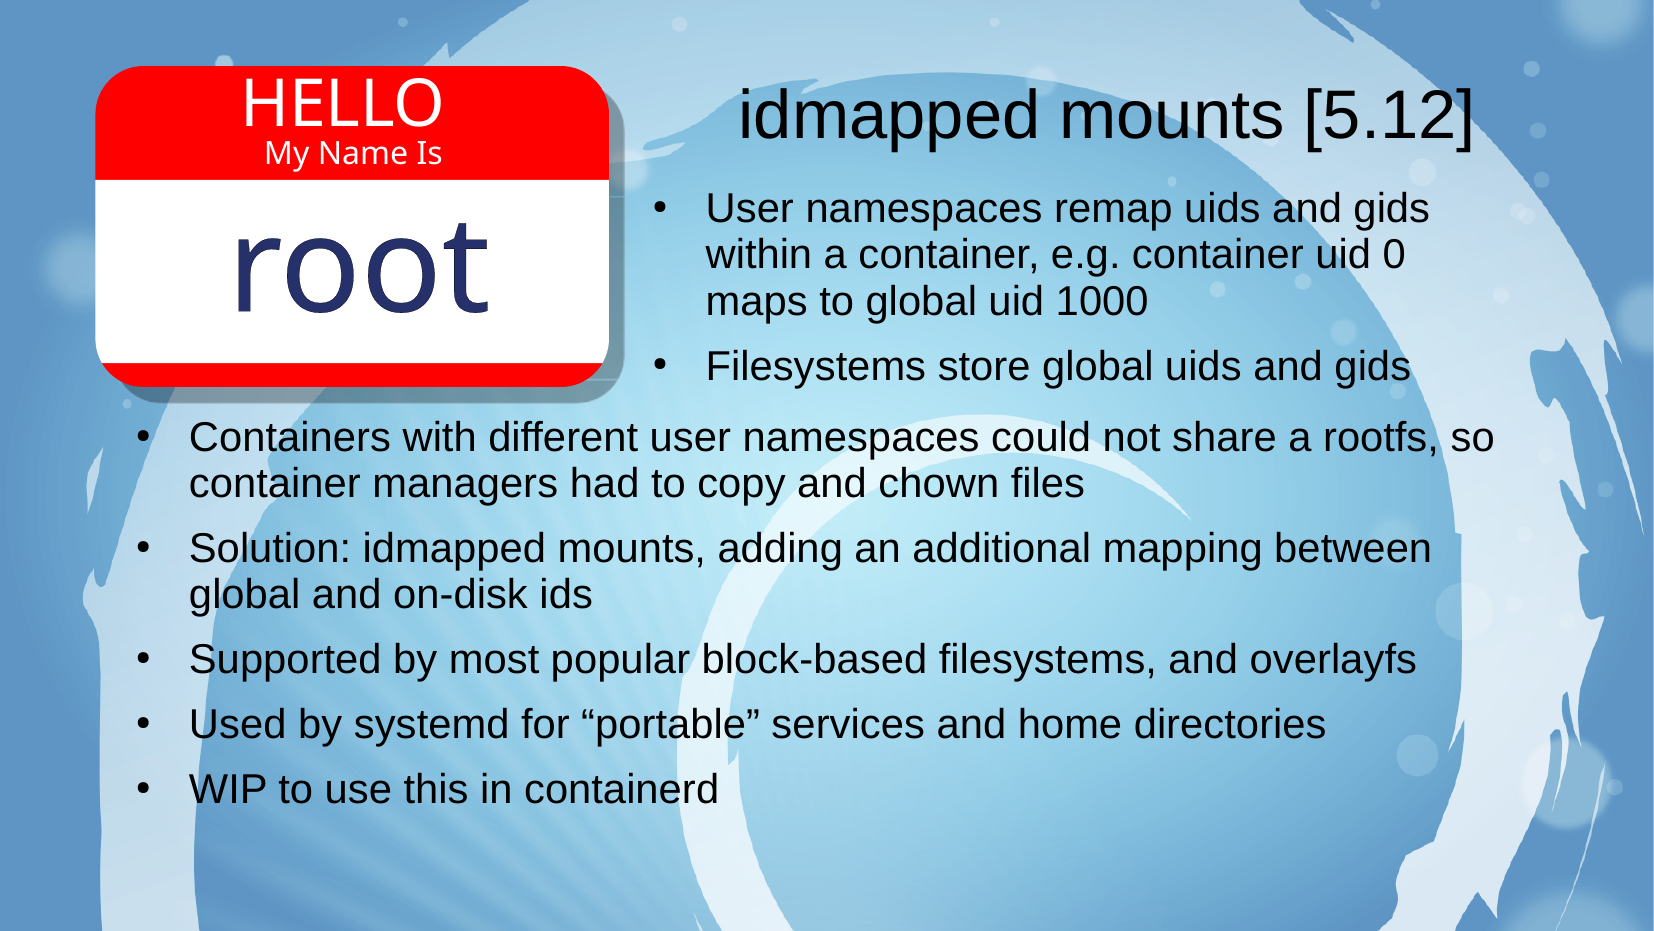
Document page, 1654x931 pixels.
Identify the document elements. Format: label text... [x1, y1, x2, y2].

text_box User namespaces remap uids and gids within a container, e.g. container uid 0 maps to global uid 1000 Filesystems store global uids and gids [620, 177, 1506, 414]
list Containers with different user namespaces could not share a rootfs, so container managers had to copy and chown files Solution: idmapped mounts, adding an additional mapping between global and on-disk ids Supported by most popular block-based filesystems, and overlayfs Used by systemd for “portable” services and home directories WIP to use this in containerd [118, 413, 1536, 832]
picture [0, 0, 1654, 931]
title idmapped mounts [5.12] [679, 37, 1536, 193]
